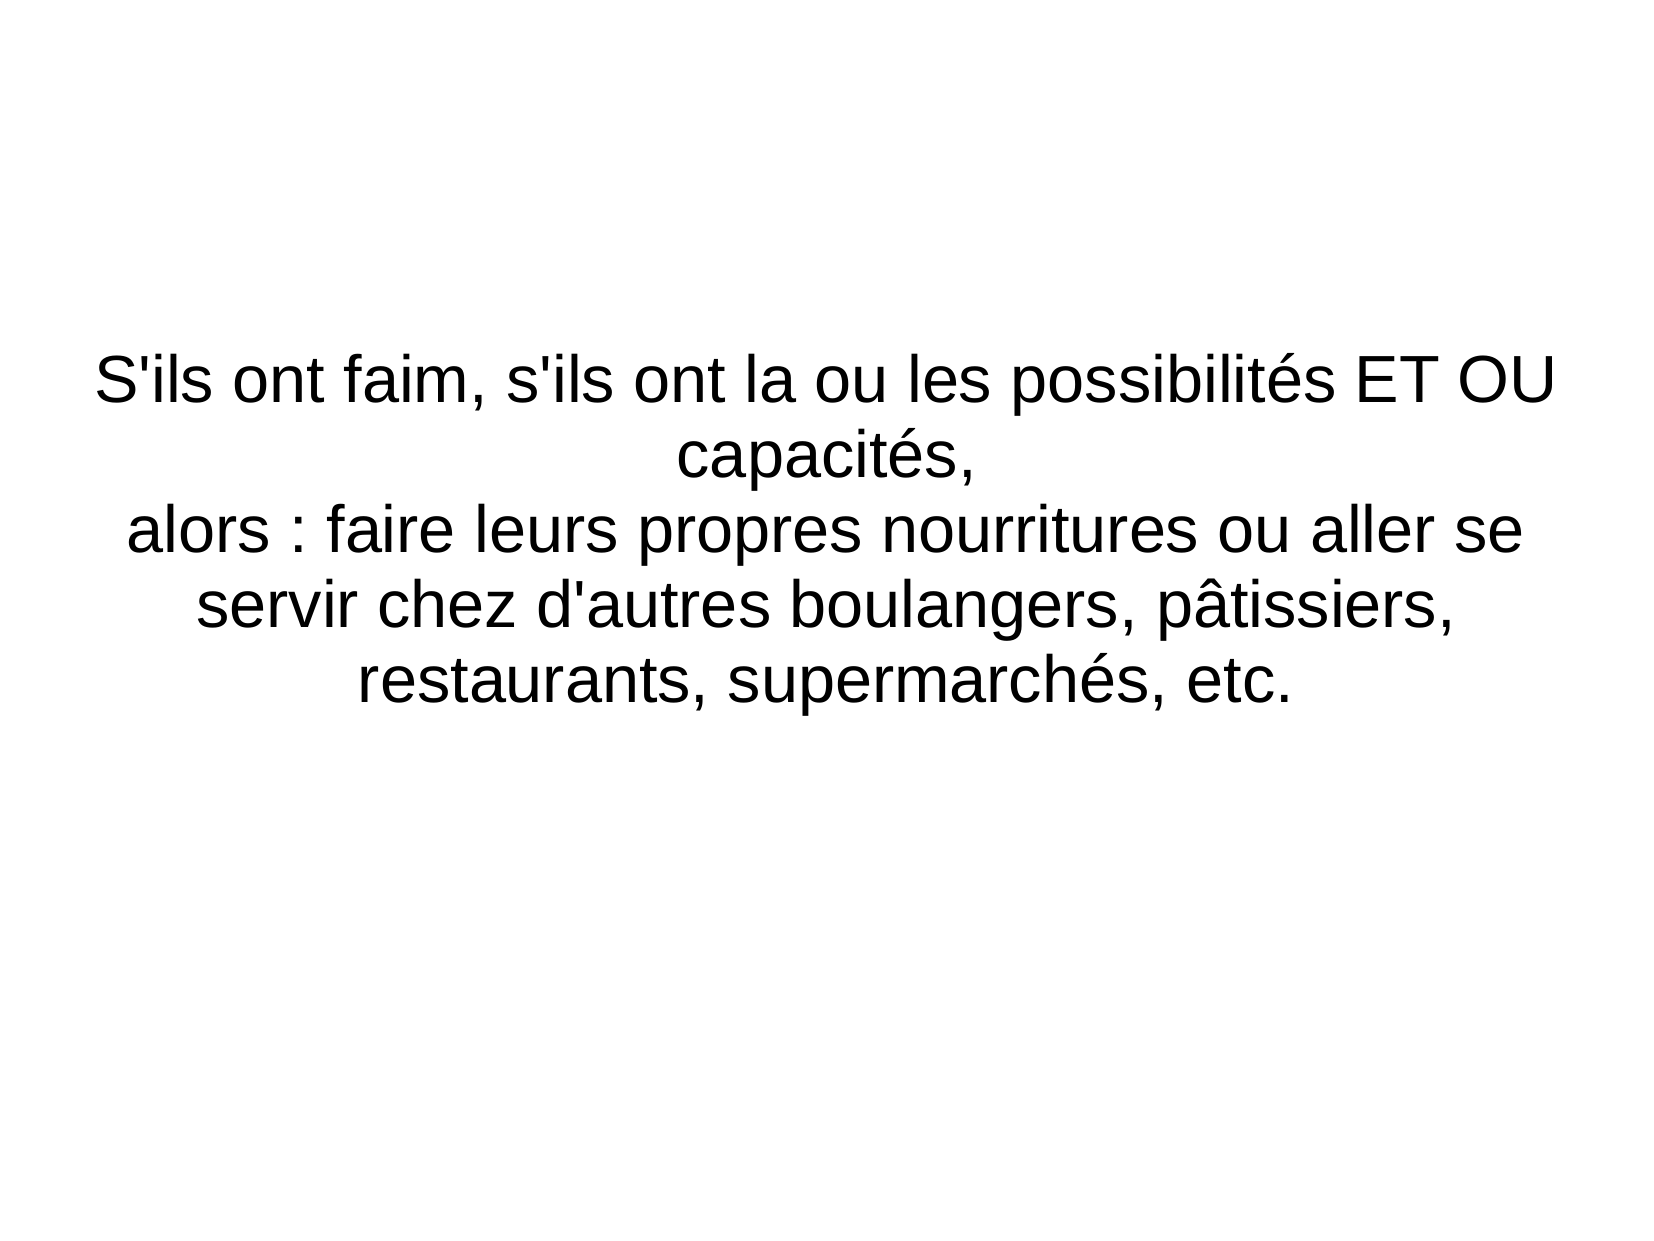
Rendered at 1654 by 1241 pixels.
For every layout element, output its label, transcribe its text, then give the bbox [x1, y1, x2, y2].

subtitle S'ils ont faim, s'ils ont la ou les possibilités ET OU capacités, alors : faire leurs propres nourritures ou aller se servir chez d'autres boulangers, pâtissiers, restaurants, supermarchés, etc. [82, 49, 1571, 1010]
